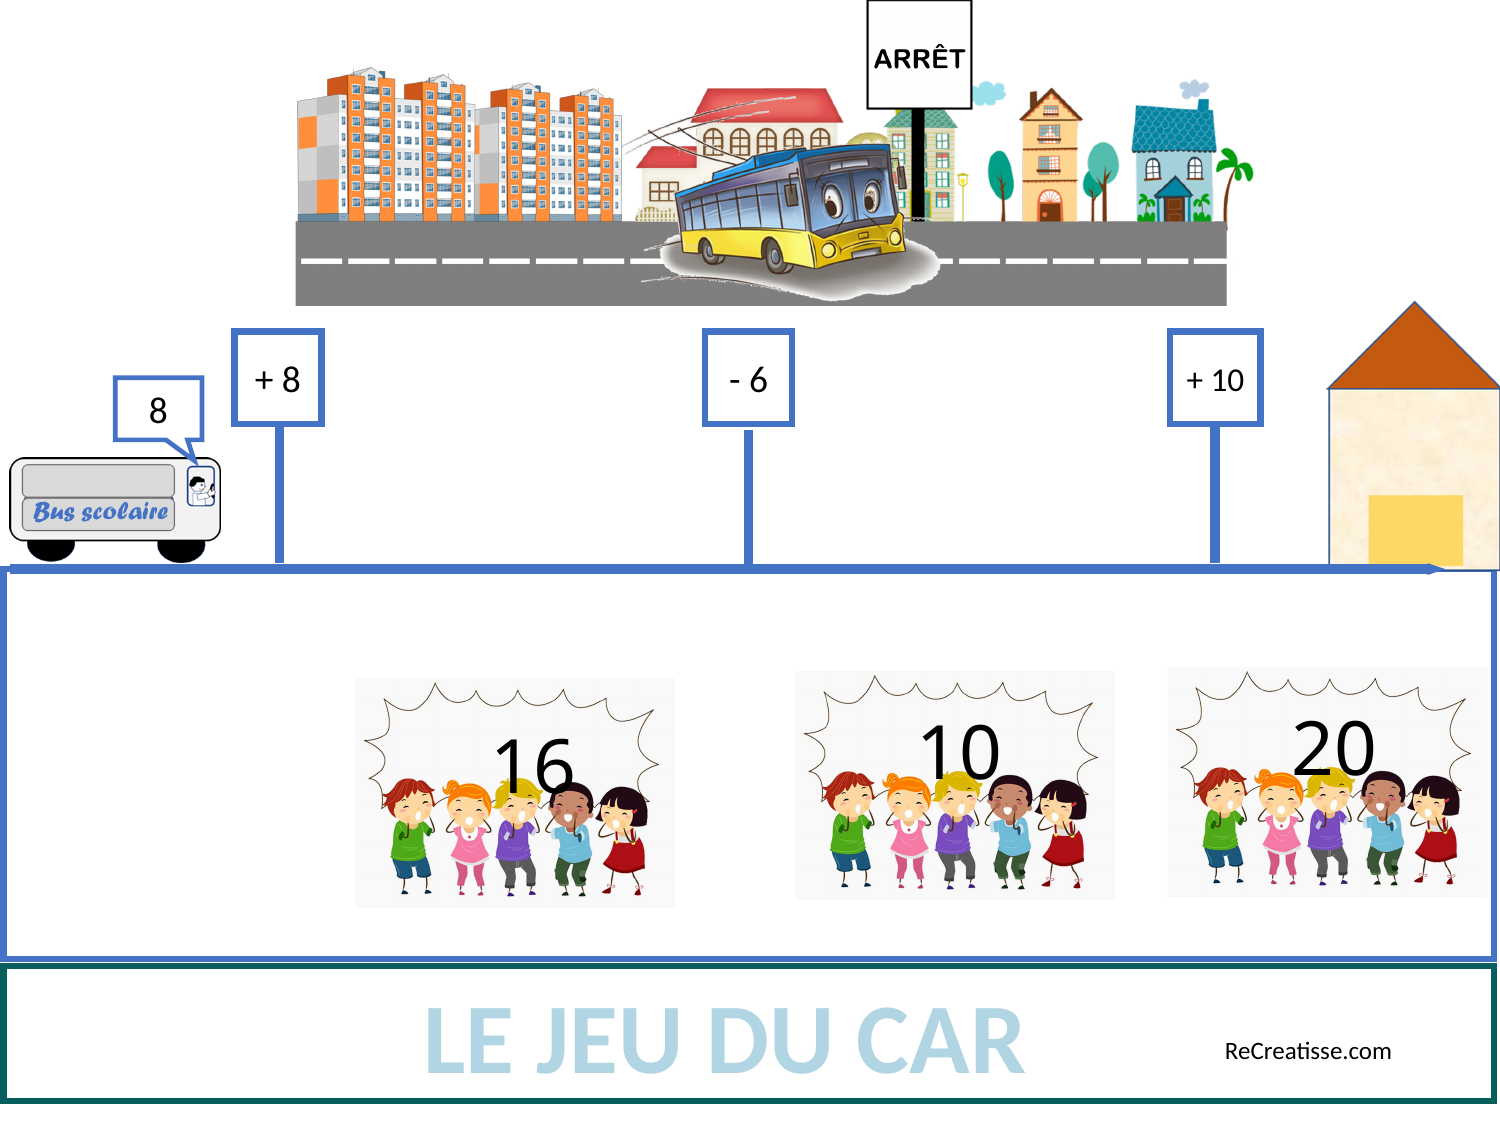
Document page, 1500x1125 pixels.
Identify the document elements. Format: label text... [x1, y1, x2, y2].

picture [795, 671, 1115, 900]
text_box 10 [902, 697, 1018, 802]
text_box ReCreatisse.com [1210, 1027, 1408, 1073]
text_box - 6 [705, 332, 792, 424]
picture [355, 678, 676, 908]
text_box 16 [476, 711, 592, 816]
text_box 20 [1277, 693, 1393, 798]
picture [9, 457, 221, 563]
text_box + 8 [235, 332, 321, 424]
picture [295, 0, 1261, 306]
text_box 8 [115, 377, 202, 461]
picture [1167, 667, 1488, 897]
text_box LE JEU DU CAR [3, 966, 1494, 1101]
text_box [3, 569, 1494, 959]
picture [1325, 300, 1500, 580]
text_box + 10 [1170, 332, 1260, 424]
